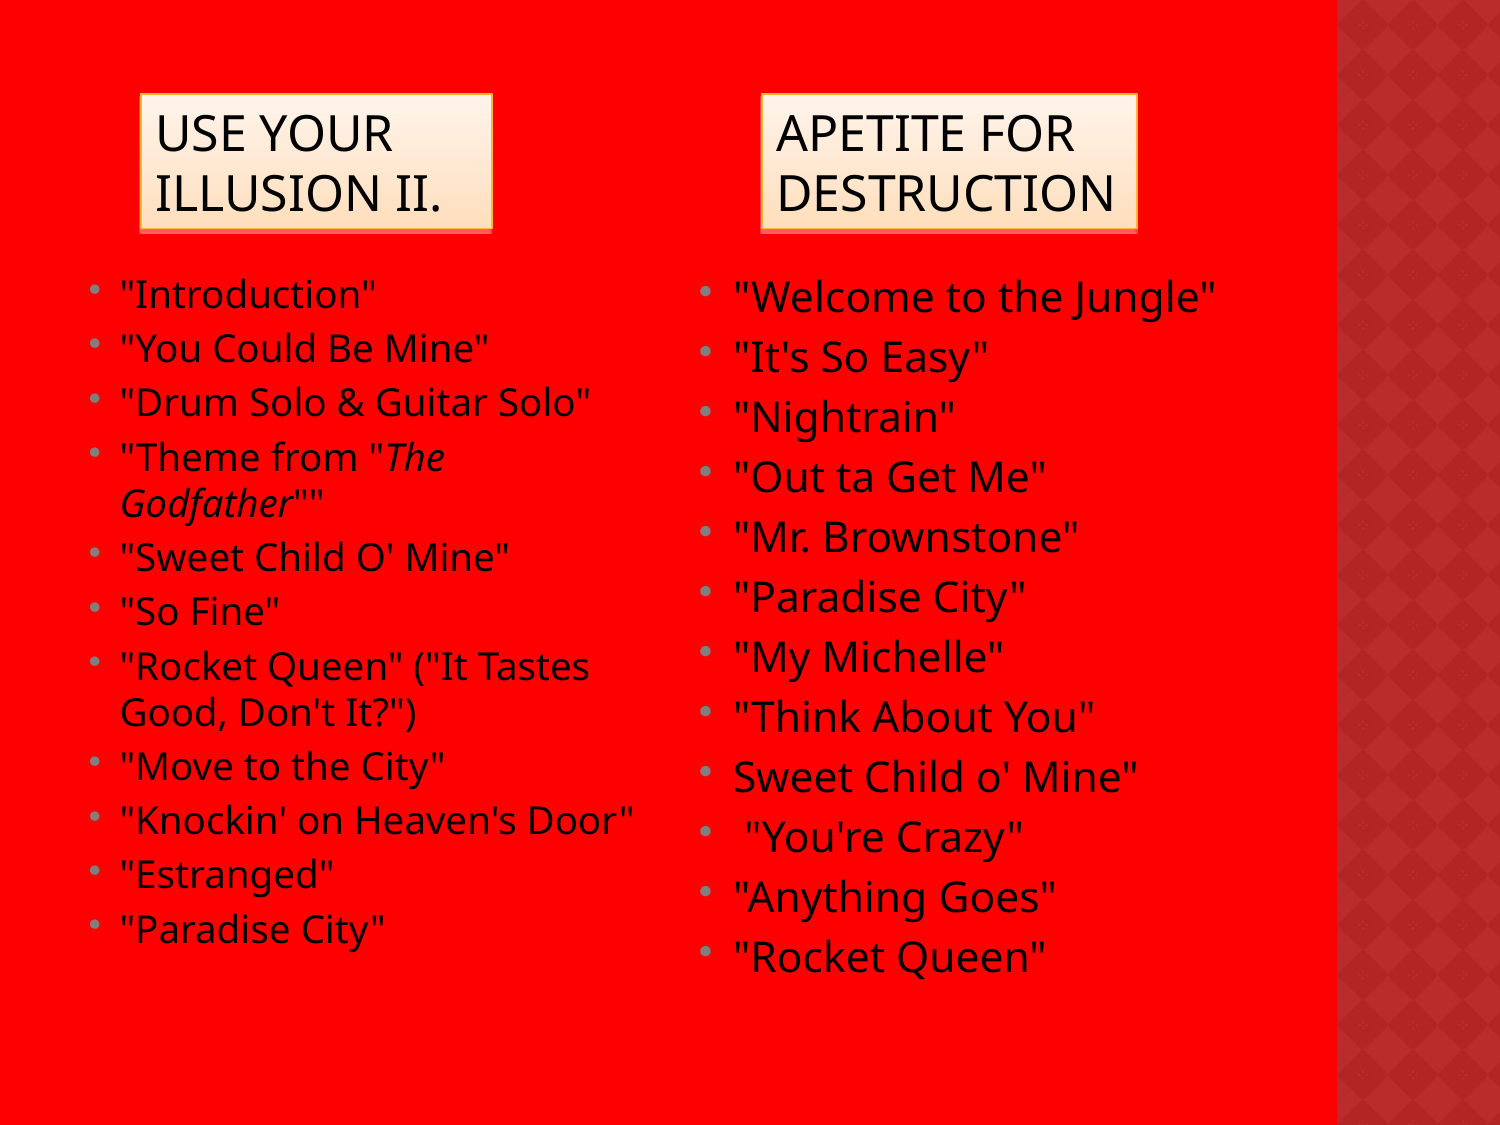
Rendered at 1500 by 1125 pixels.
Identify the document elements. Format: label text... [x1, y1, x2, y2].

text_box APETITE FOR DESTRUCTION [761, 93, 1137, 229]
text_box USE YOUR ILLUSION II. [140, 93, 493, 229]
list "Introduction" "You Could Be Mine" "Drum Solo & Guitar Solo" "Theme from "The Godfather"" "Sweet Child O' Mine" "So Fine" "Rocket Queen" ("It Tastes Good, Don't It?") "Move to the City" "Knockin' on Heaven's Door" "Estranged" "Paradise City" [75, 262, 653, 1005]
list "Welcome to the Jungle" "It's So Easy" "Nightrain" "Out ta Get Me" "Mr. Brownstone" "Paradise City" "My Michelle" "Think About You" Sweet Child o' Mine" "You're Crazy" "Anything Goes" "Rocket Queen" [685, 262, 1263, 1005]
